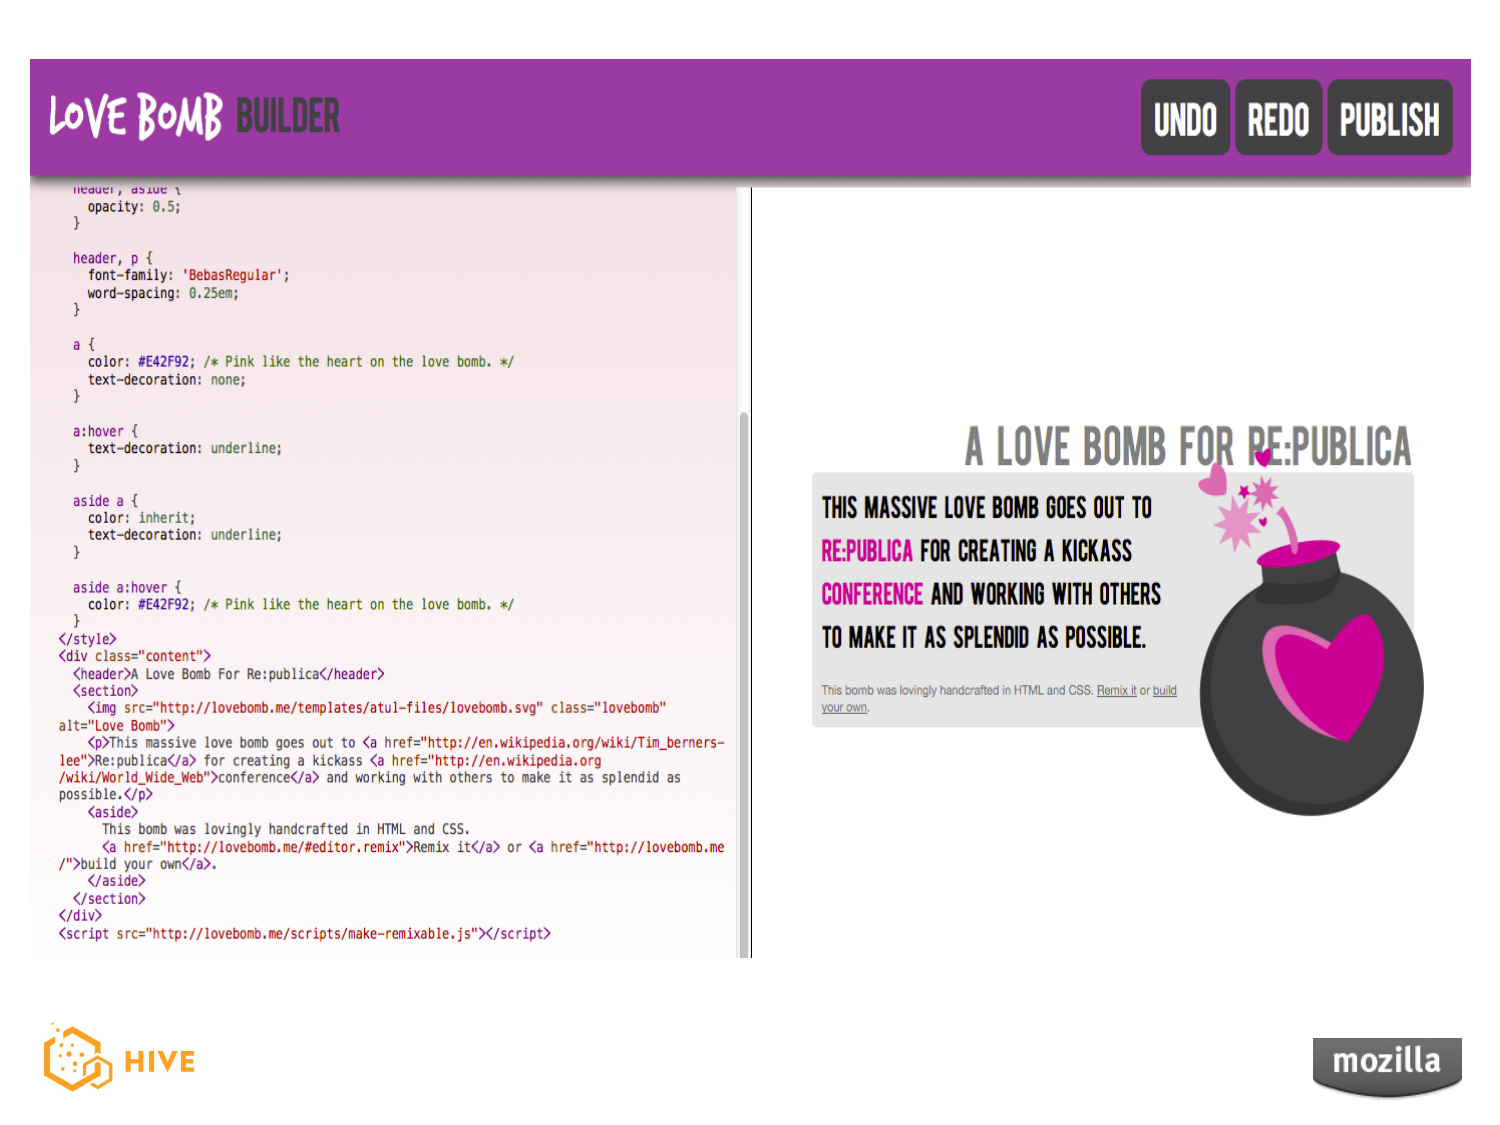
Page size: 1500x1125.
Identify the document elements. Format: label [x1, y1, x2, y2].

picture [37, 1018, 201, 1100]
picture [1313, 1038, 1462, 1100]
picture [30, 59, 1471, 958]
